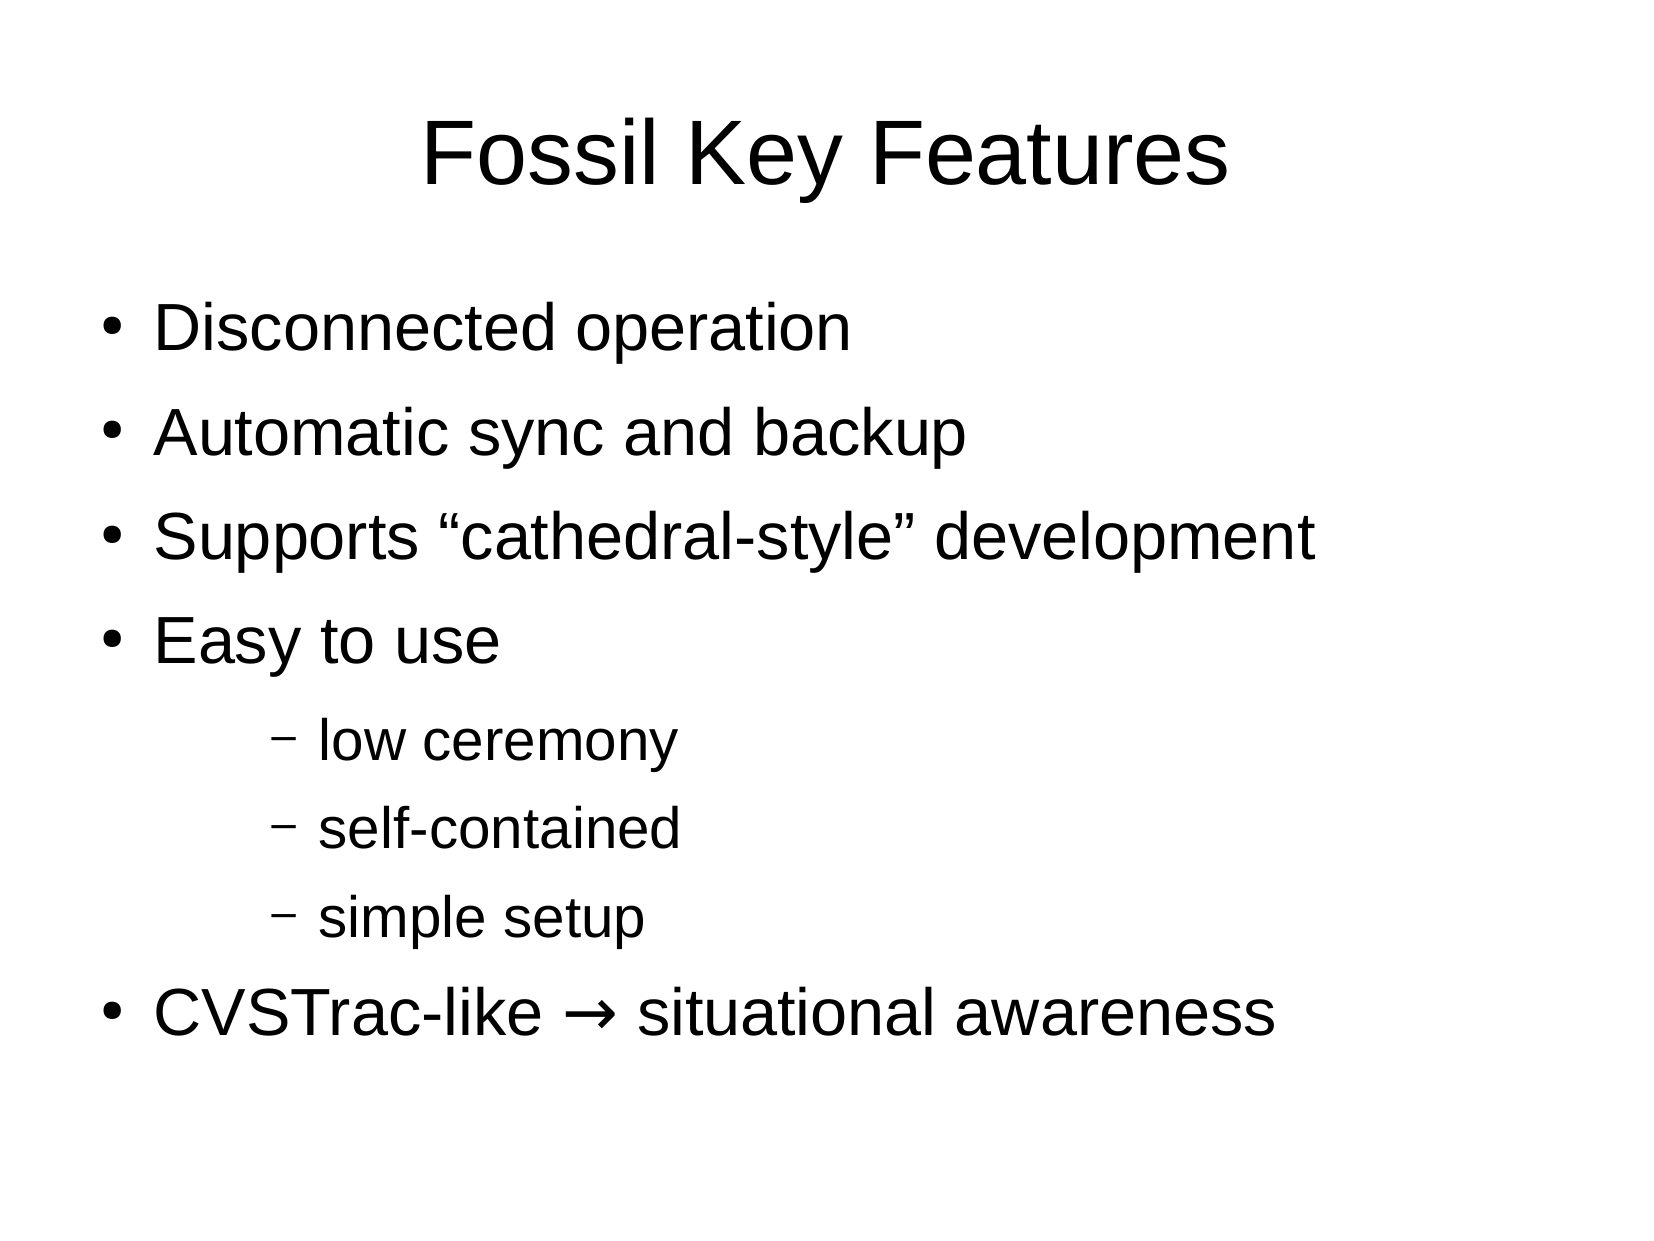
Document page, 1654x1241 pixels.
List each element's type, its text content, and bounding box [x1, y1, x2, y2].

title Fossil Key Features [82, 49, 1571, 257]
list Disconnected operation Automatic sync and backup Supports “cathedral-style” development Easy to use low ceremony self-contained simple setup CVSTrac-like → situational awareness [82, 290, 1571, 1109]
